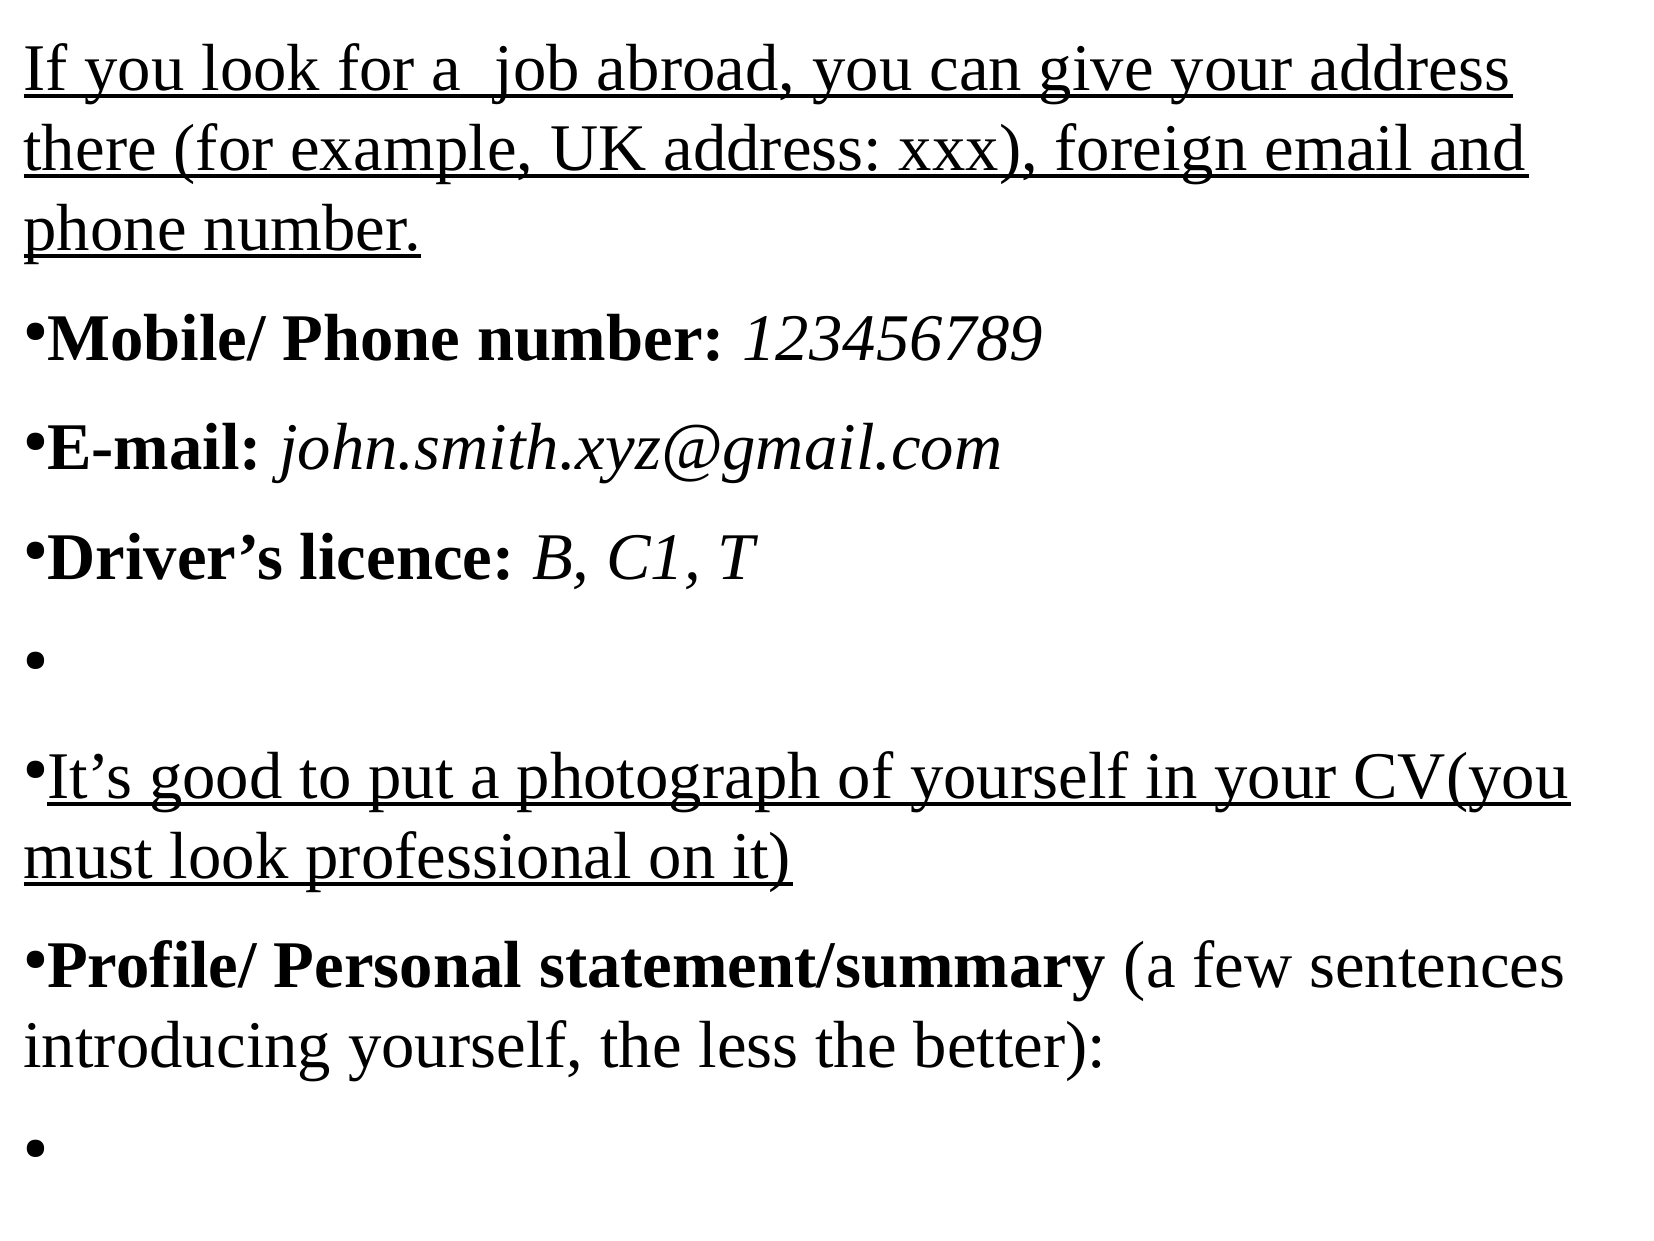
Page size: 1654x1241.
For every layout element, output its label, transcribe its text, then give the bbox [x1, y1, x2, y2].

list If you look for a job abroad, you can give your address there (for example, UK address: xxx), foreign email and phone number. Mobile/ Phone number: 123456789 E-mail: john.smith.xyz@gmail.com Driver’s licence: B, C1, T It’s good to put a photograph of yourself in your CV(you must look professional on it) Profile/ Personal statement/summary (a few sentences introducing yourself, the less the better): [23, 23, 1630, 1217]
